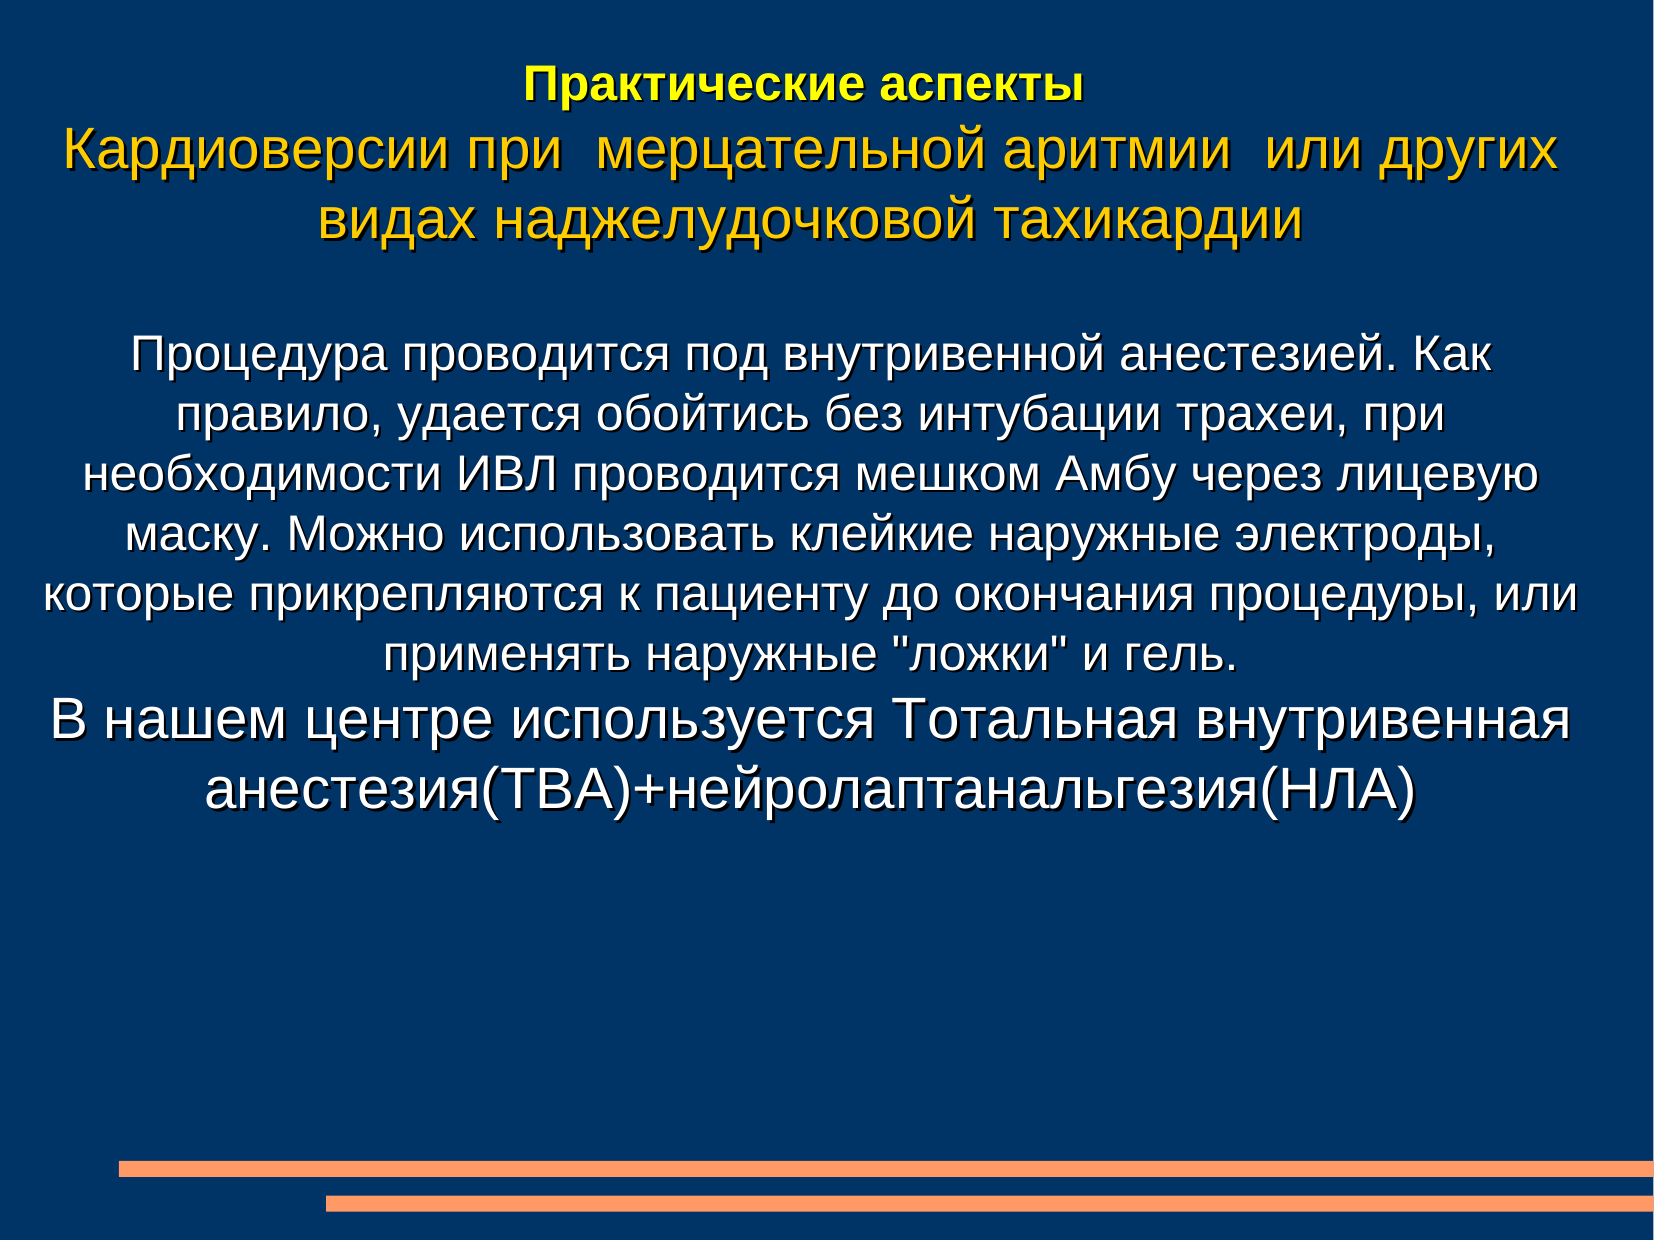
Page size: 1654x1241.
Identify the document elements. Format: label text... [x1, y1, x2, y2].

text_box Практические аспекты Кардиоверсии при мерцательной аритмии или других видах наджелудочковой тахикардии Процедура проводится под внутривенной анестезией. Как правило, удается обойтись без интубации трахеи, при необходимости ИВЛ проводится мешком Амбу через лицевую маску. Можно использовать клейкие наружные электроды, которые прикрепляются к пациенту до окончания процедуры, или применять наружные "ложки" и гель. В нашем центре используется Тотальная внутривенная анестезия(ТВА)+нейролаптанальгезия(НЛА) [7, 85, 1615, 1125]
